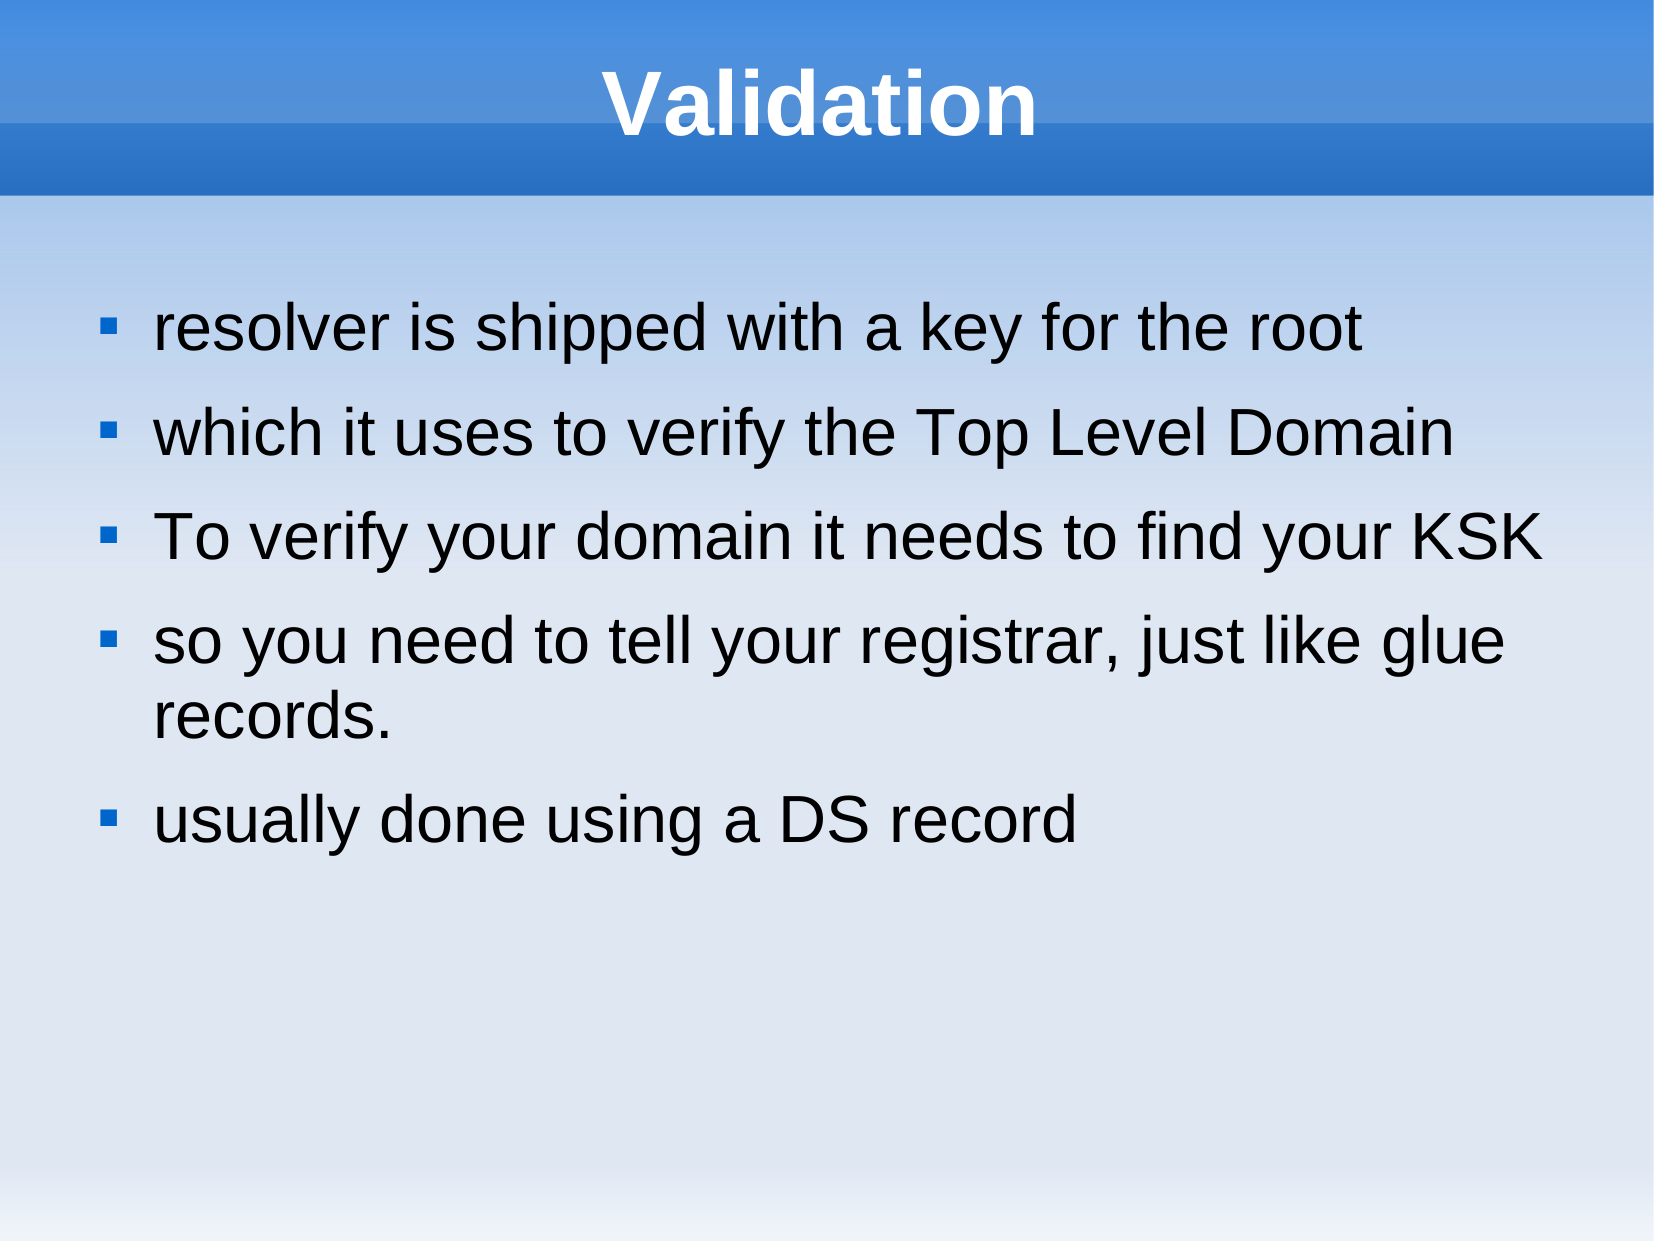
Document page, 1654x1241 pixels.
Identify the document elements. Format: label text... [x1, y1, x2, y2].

list resolver is shipped with a key for the root which it uses to verify the Top Level Domain To verify your domain it needs to find your KSK so you need to tell your registrar, just like glue records. usually done using a DS record [82, 290, 1571, 1109]
title Validation [76, 0, 1565, 208]
picture [0, 0, 1654, 1241]
